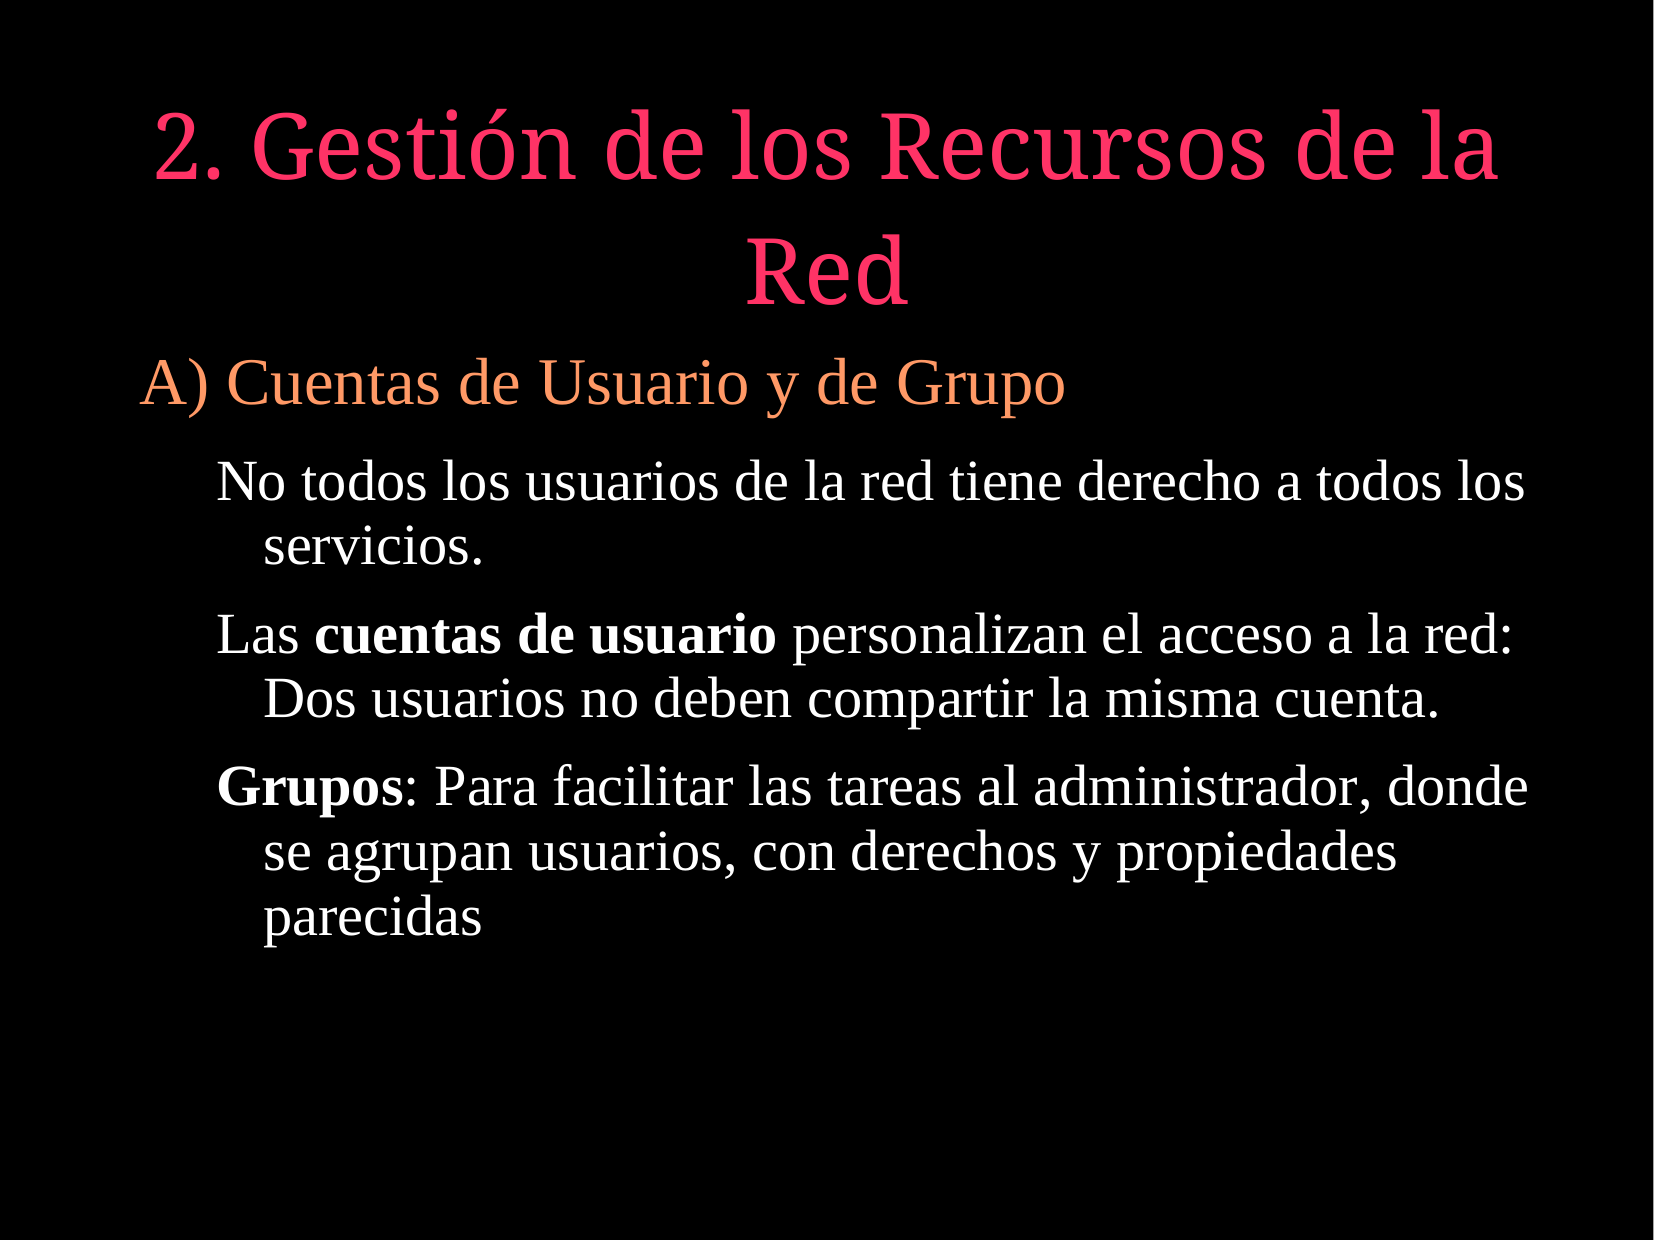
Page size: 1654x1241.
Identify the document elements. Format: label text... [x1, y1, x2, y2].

title 2. Gestión de los Recursos de la Red [121, 82, 1534, 331]
list A) Cuentas de Usuario y de Grupo No todos los usuarios de la red tiene derecho a todos los servicios. Las cuentas de usuario personalizan el acceso a la red: Dos usuarios no deben compartir la misma cuenta. Grupos: Para facilitar las tareas al administrador, donde se agrupan usuarios, con derechos y propiedades parecidas [121, 344, 1534, 1127]
